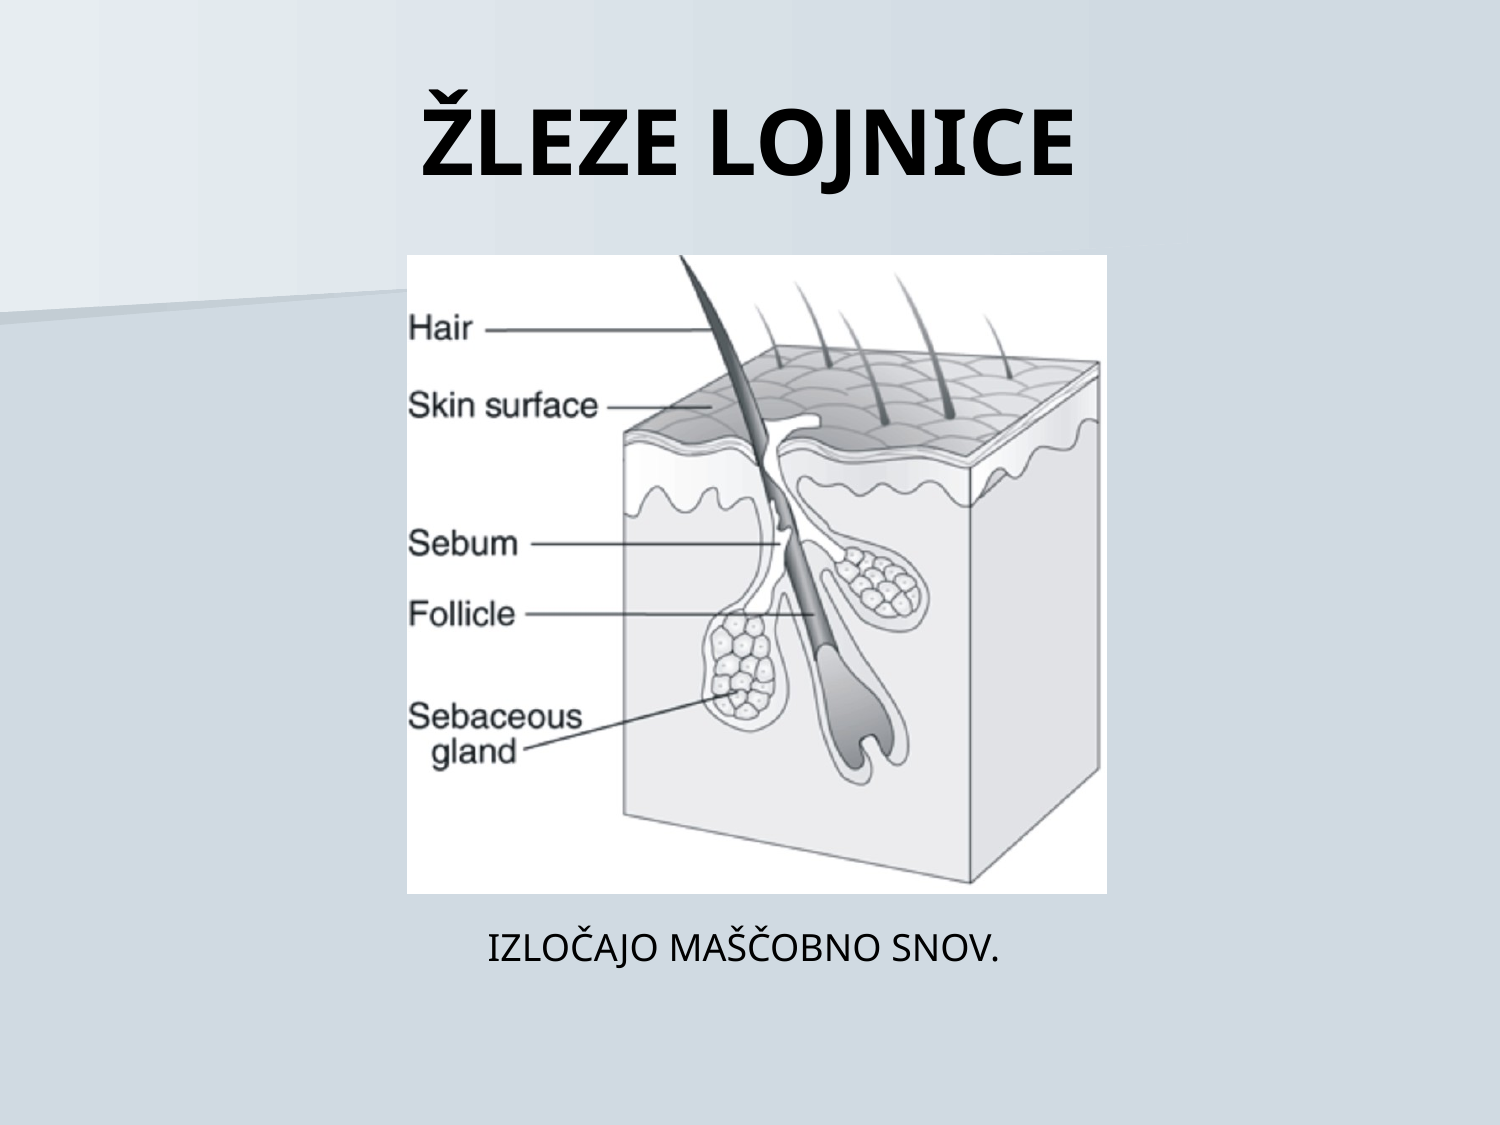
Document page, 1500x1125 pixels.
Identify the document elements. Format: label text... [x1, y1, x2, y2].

picture [407, 255, 1107, 894]
title ŽLEZE LOJNICE [75, 45, 1425, 233]
text_box IZLOČAJO MAŠČOBNO SNOV. [472, 916, 1016, 977]
